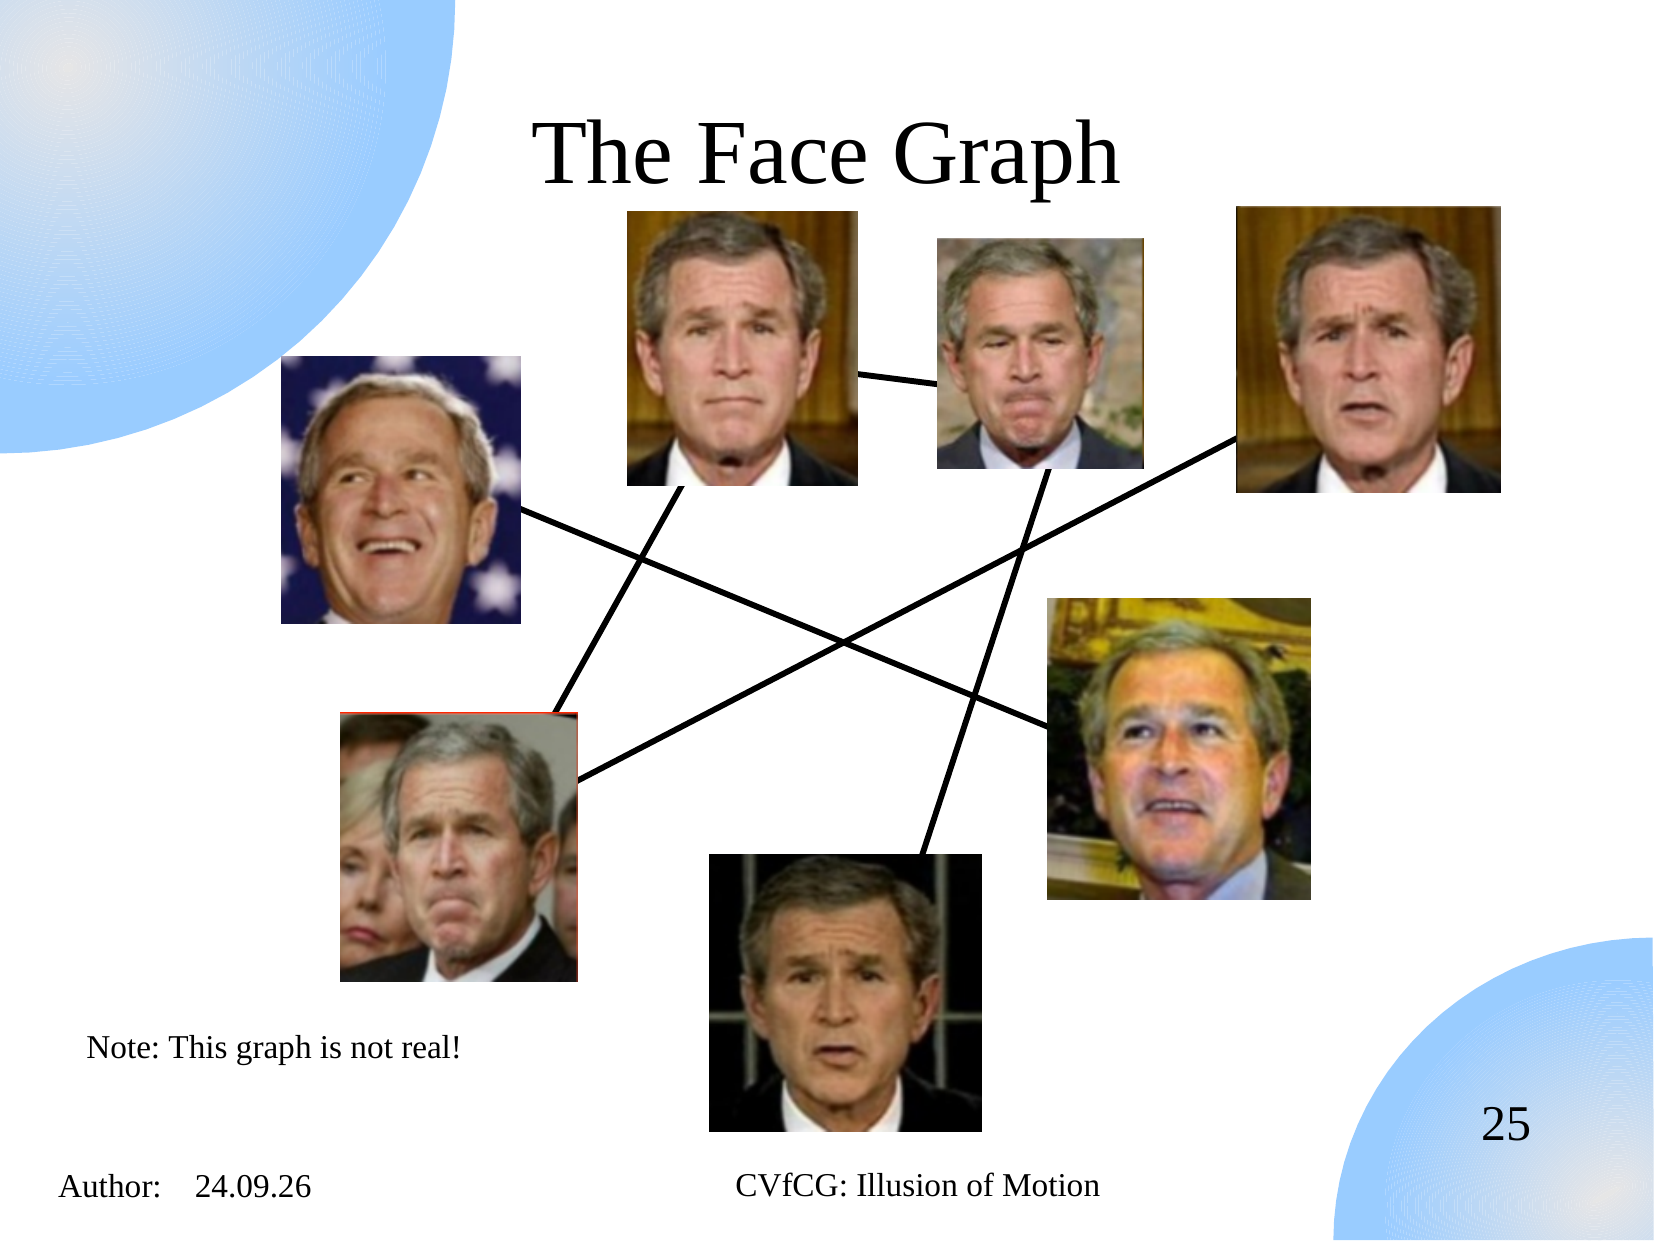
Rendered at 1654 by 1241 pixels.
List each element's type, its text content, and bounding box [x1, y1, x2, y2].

title The Face Graph [82, 49, 1571, 257]
picture [1236, 206, 1501, 493]
picture [281, 356, 521, 624]
text_box <number> [1401, 1095, 1611, 1152]
picture [937, 238, 1144, 469]
picture [627, 211, 858, 486]
picture [709, 854, 982, 1132]
text_box Note: This graph is not real! [86, 1028, 709, 1066]
picture [340, 712, 578, 982]
text_box CVfCG: Illusion of Motion [735, 1166, 1346, 1204]
picture [1047, 598, 1311, 900]
